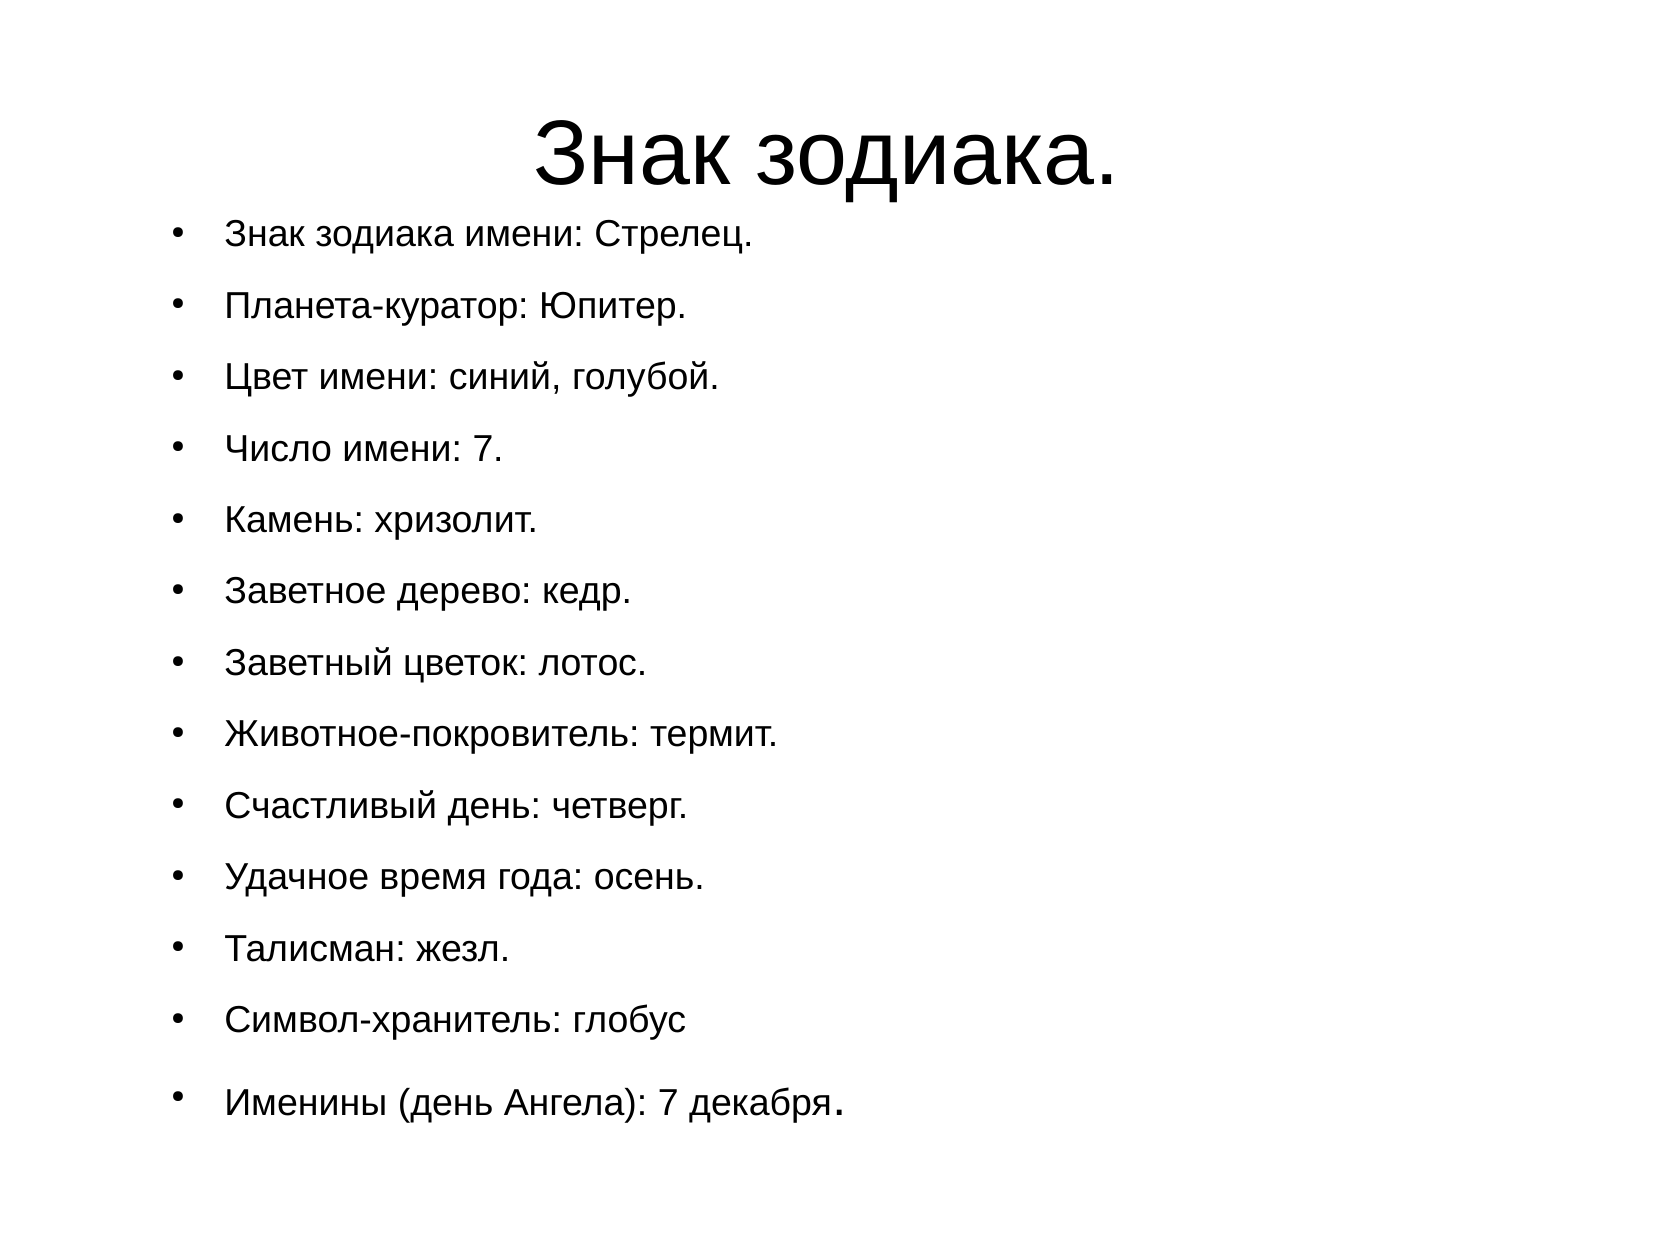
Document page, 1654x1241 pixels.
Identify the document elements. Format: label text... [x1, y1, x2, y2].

list Знак зодиака имени: Стрелец. Планета-куратор: Юпитер. Цвет имени: синий, голубой. Число имени: 7. Камень: хризолит. Заветное дерево: кедр. Заветный цветок: лотос. Животное-покровитель: термит. Счастливый день: четверг. Удачное время года: осень. Талисман: жезл. Символ-хранитель: глобус Именины (день Ангела): 7 декабря. [153, 212, 1607, 1127]
title Знак зодиака. [82, 49, 1571, 257]
